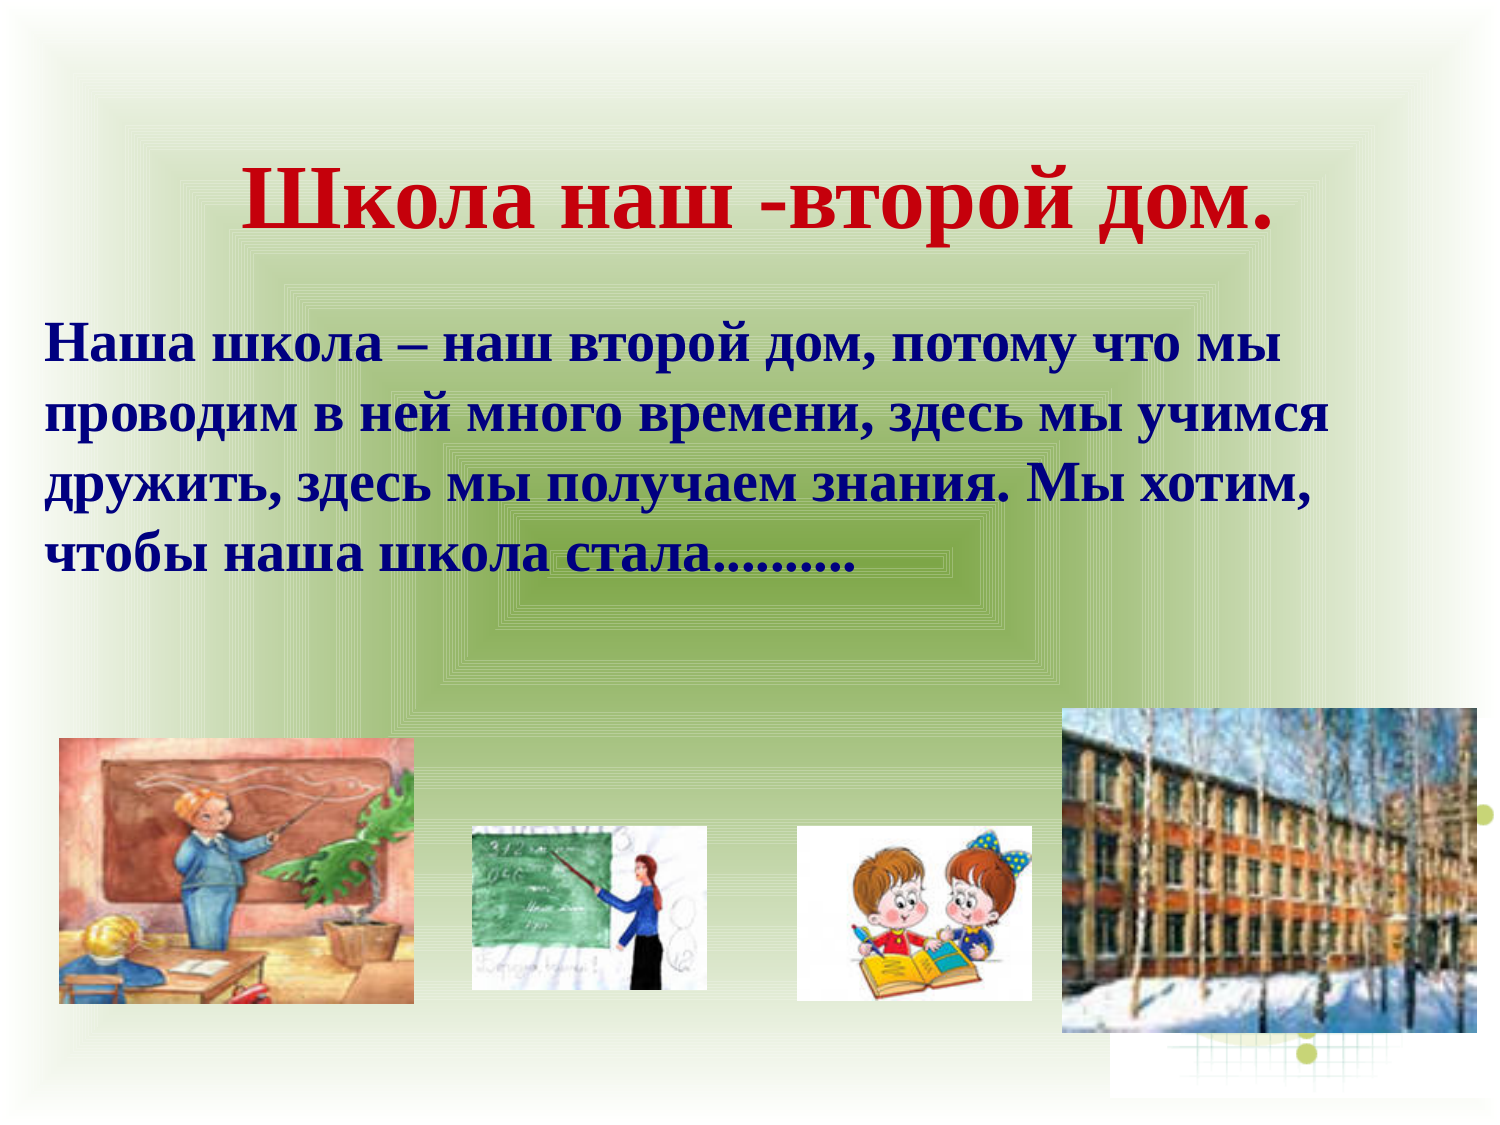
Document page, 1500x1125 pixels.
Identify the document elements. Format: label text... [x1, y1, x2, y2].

picture [1062, 708, 1477, 1033]
picture [472, 826, 707, 990]
text_box Школа наш -второй дом. [118, 87, 1399, 295]
picture [797, 826, 1032, 1001]
picture [59, 738, 414, 1004]
text_box Наша школа – наш второй дом, потому что мы проводим в ней много времени, здесь мы учимся дружить, здесь мы получаем знания. Мы хотим, чтобы наша школа стала.......... [29, 295, 1447, 916]
